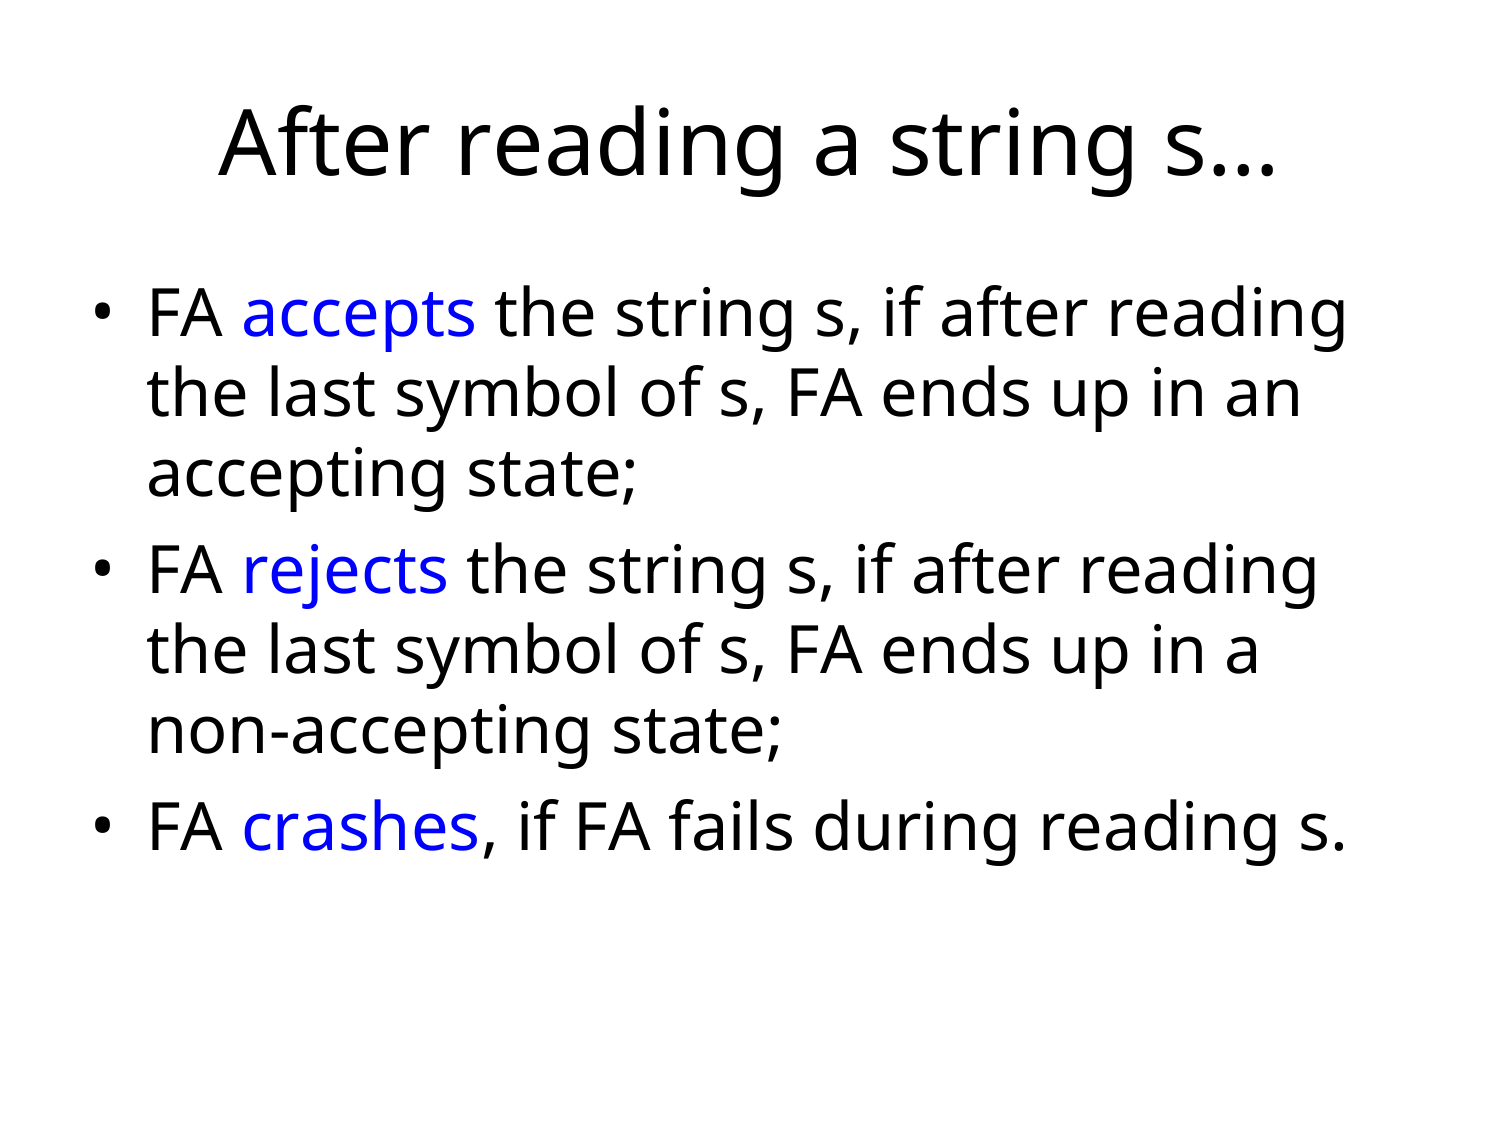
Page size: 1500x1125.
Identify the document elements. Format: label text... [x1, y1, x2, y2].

list FA accepts the string s, if after reading the last symbol of s, FA ends up in an accepting state; FA rejects the string s, if after reading the last symbol of s, FA ends up in a non-accepting state; FA crashes, if FA fails during reading s. [75, 262, 1426, 1005]
title After reading a string s… [75, 45, 1426, 233]
